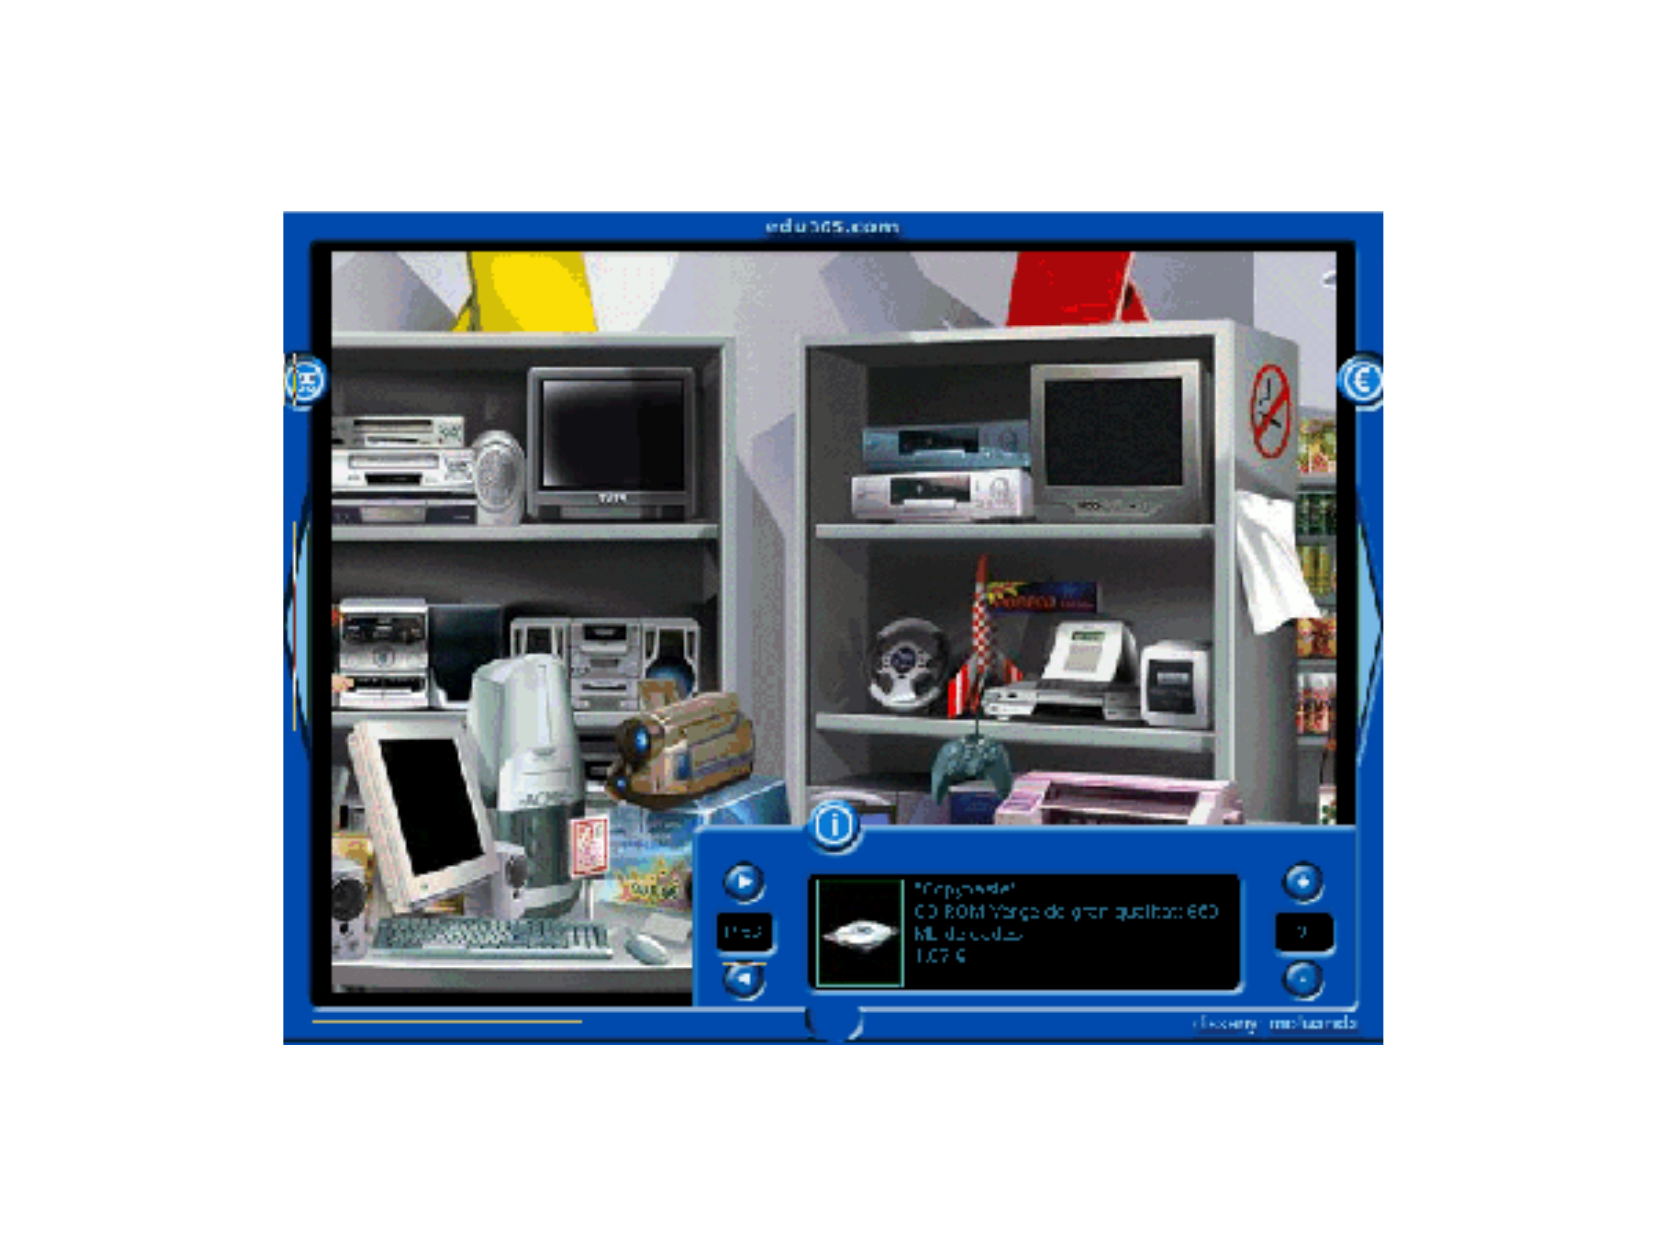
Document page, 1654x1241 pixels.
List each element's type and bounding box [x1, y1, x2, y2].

picture [283, 211, 1384, 1045]
